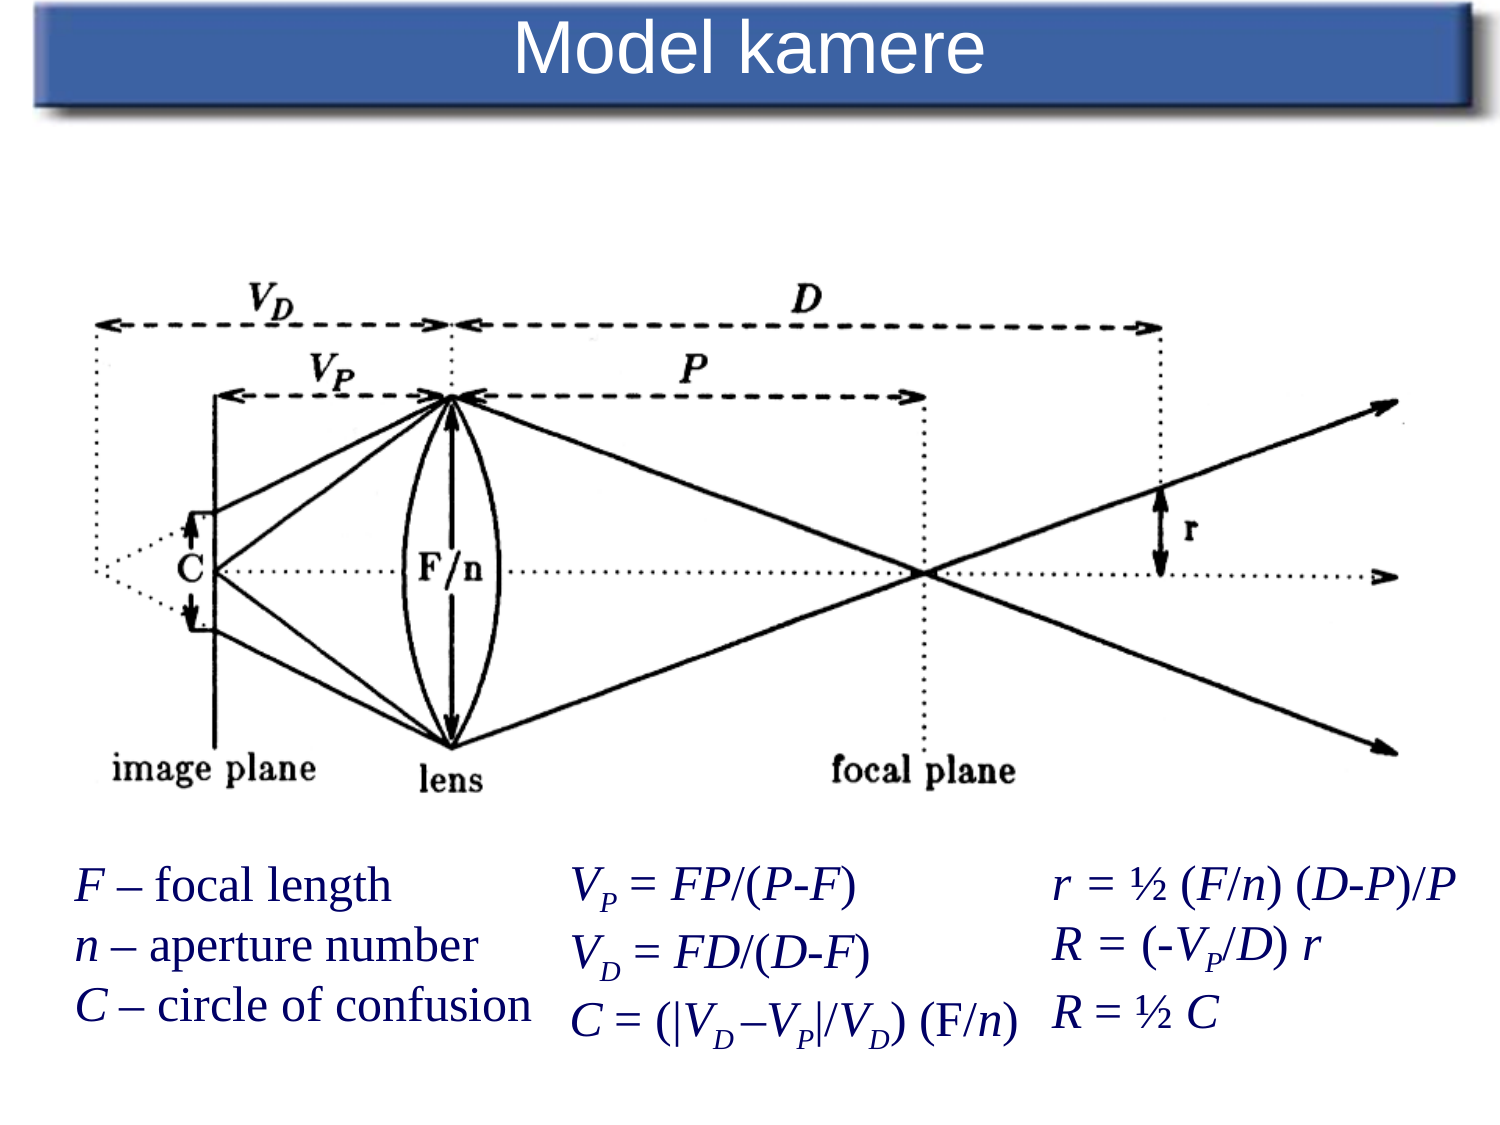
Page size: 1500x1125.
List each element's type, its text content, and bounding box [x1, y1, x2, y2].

title Model kamere [112, 0, 1388, 97]
picture [32, 0, 1500, 127]
text_box F – focal length n – aperture number C – circle of confusion [59, 844, 549, 1040]
text_box VP = FP/(P-F) VD = FD/(D-F) C = (|VD –VP|/VD) (F/n) [554, 842, 1035, 1063]
chart [75, 275, 1411, 804]
text_box r = ½ (F/n) (D-P)/P R = (-VP/D) r R = ½ C [1037, 842, 1472, 1047]
